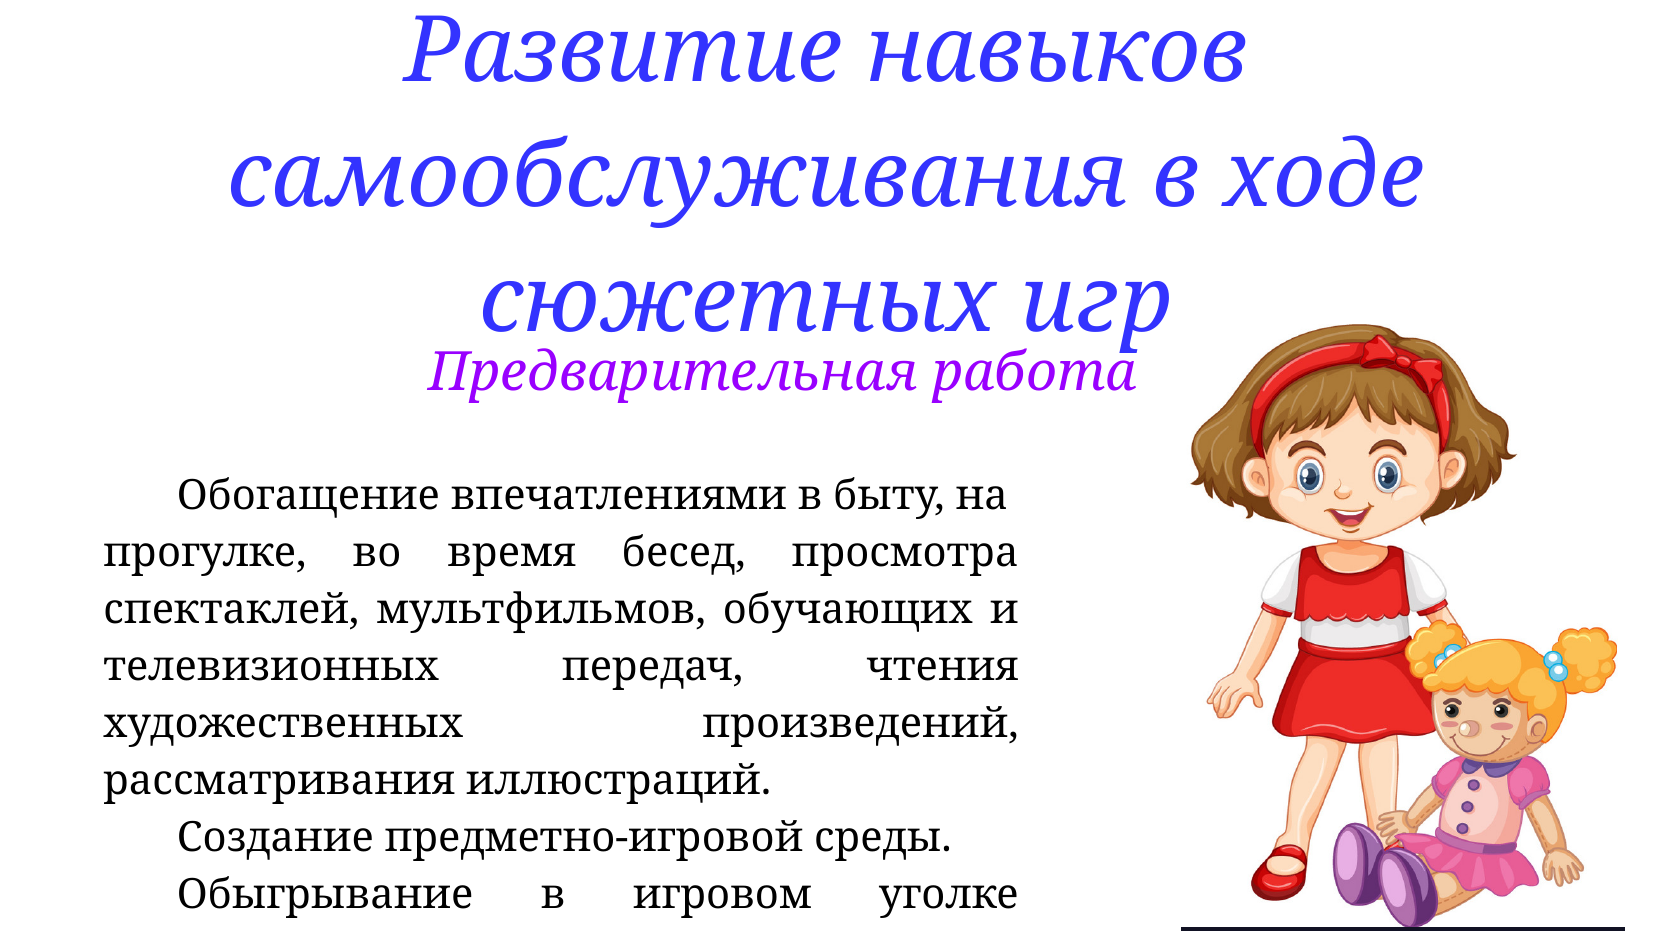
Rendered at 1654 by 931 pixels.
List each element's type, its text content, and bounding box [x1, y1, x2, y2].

title Развитие навыков самообслуживания в ходе сюжетных игр [82, 33, 1571, 309]
text_box Предварительная работа [413, 324, 1181, 449]
picture [1181, 324, 1625, 931]
text_box Обогащение впечатлениями в быту, на прогулке, во время бесед, просмотра спектаклей, мультфильмов, обучающих и телевизионных передач, чтения художественных произведений, рассматривания иллюстраций. Создание предметно-игровой среды. Обыгрывание в игровом уголке несложных игровых действий. [88, 457, 1034, 931]
